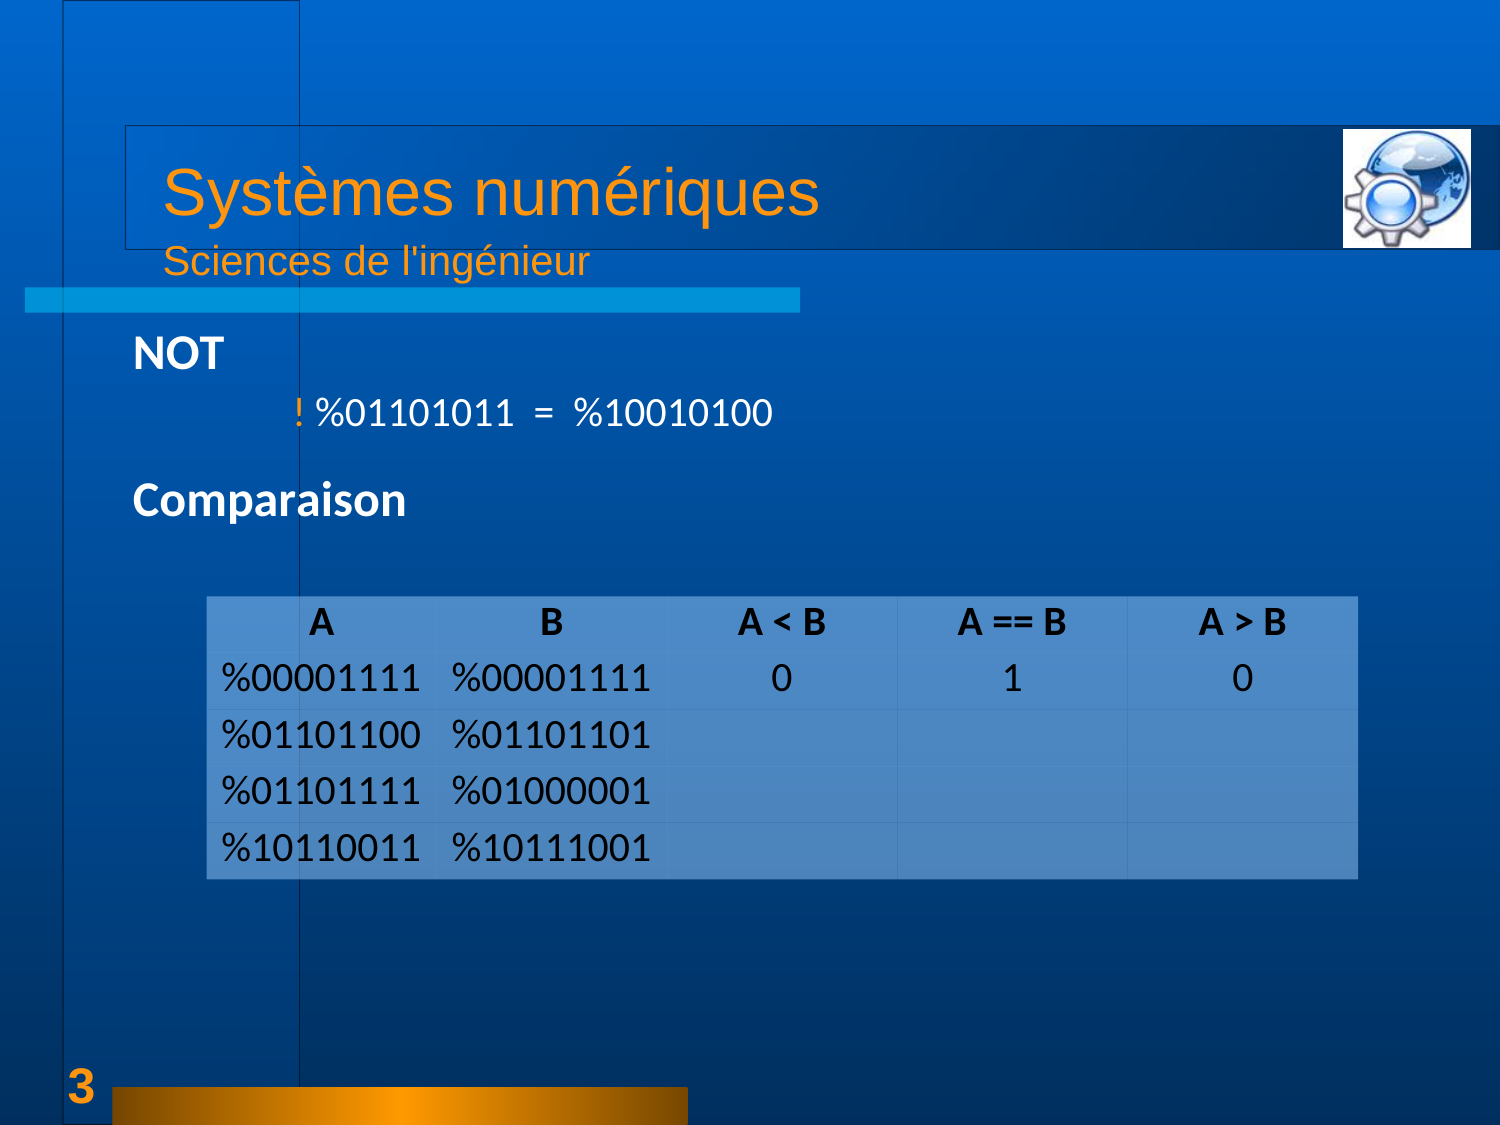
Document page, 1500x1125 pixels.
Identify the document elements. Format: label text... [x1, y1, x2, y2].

table_cell [1127, 710, 1358, 766]
table_header A [207, 596, 437, 653]
table_cell 0 [667, 653, 897, 710]
table_header A < B [667, 596, 897, 653]
table_header A == B [897, 596, 1127, 653]
table_cell [667, 823, 897, 879]
table_cell [1127, 766, 1358, 823]
table_cell %01101101 [437, 710, 667, 766]
table_cell %00001111 [207, 653, 437, 710]
table_cell [897, 766, 1127, 823]
table_cell [897, 823, 1127, 879]
picture [1343, 129, 1471, 248]
table_header B [437, 596, 667, 653]
table_cell %00001111 [437, 653, 667, 710]
table_cell %01000001 [437, 766, 667, 823]
table_cell %10110011 [207, 823, 437, 879]
table_cell [667, 766, 897, 823]
text_box NOT ! %01101011 = %10010100 Comparaison [118, 324, 1477, 1034]
table_cell [667, 710, 897, 766]
table_cell [897, 710, 1127, 766]
table_header A > B [1127, 596, 1358, 653]
table_cell %01101111 [207, 766, 437, 823]
table_cell 1 [897, 653, 1127, 710]
table_cell [1127, 823, 1358, 879]
table_cell %10111001 [437, 823, 667, 879]
table_cell 0 [1127, 653, 1358, 710]
table_cell %01101100 [207, 710, 437, 766]
